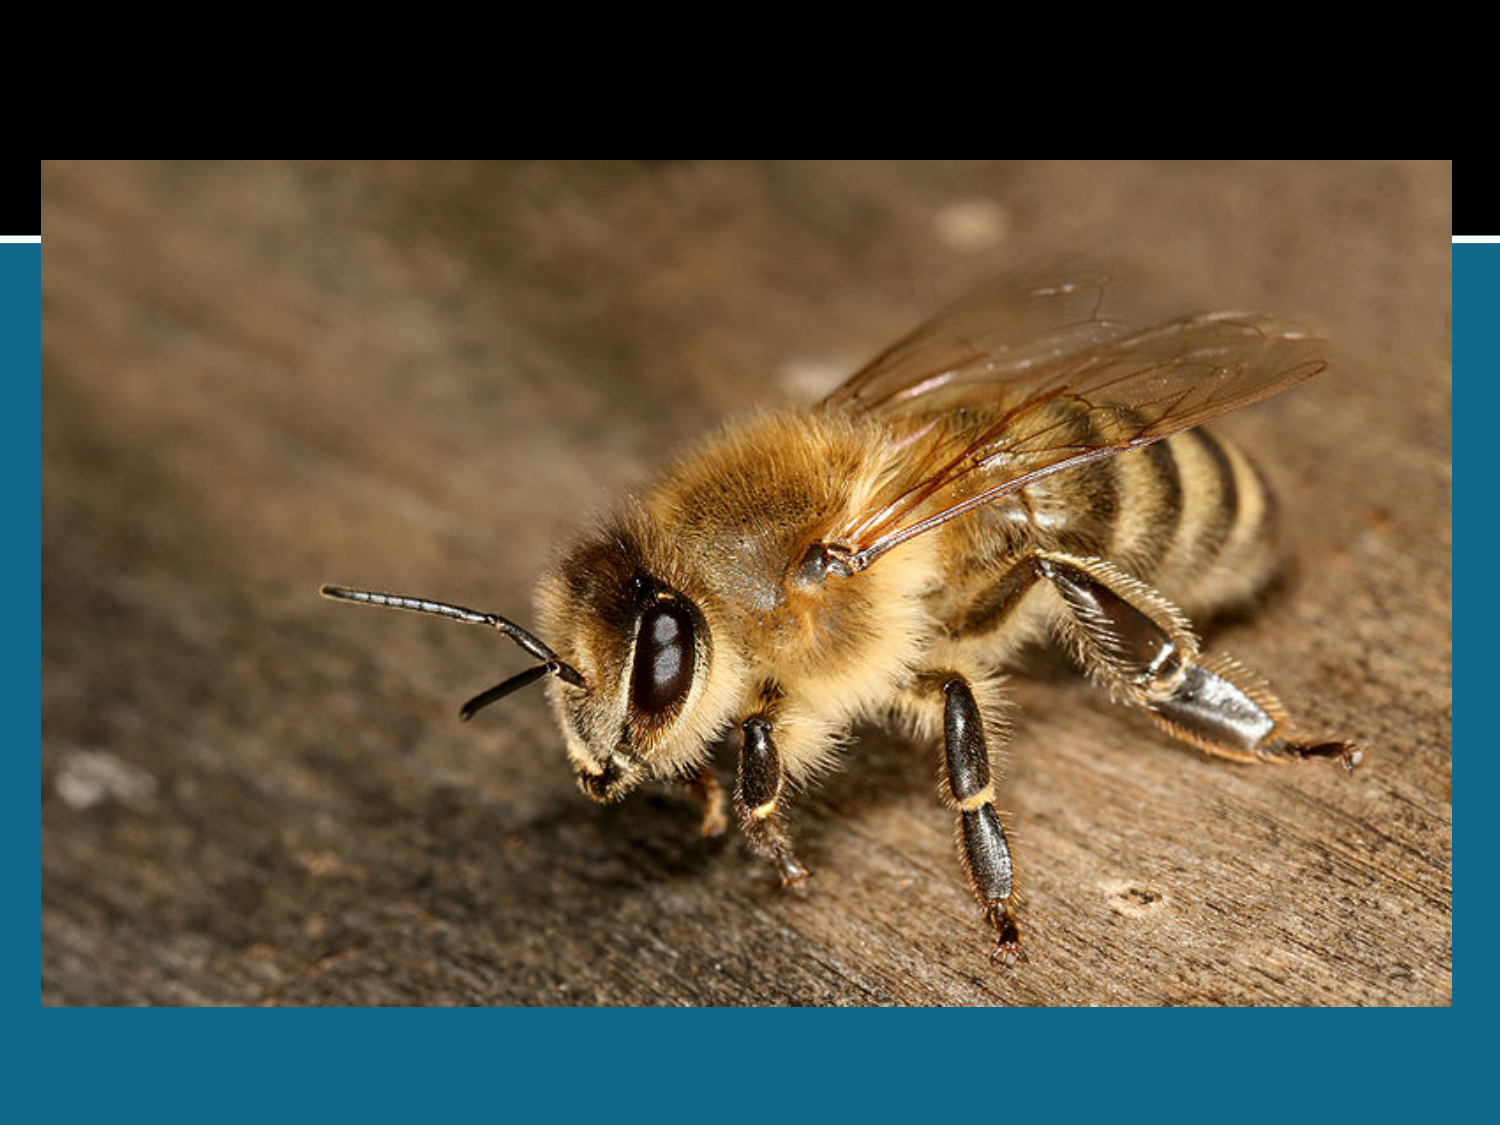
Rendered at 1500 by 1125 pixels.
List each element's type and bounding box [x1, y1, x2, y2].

picture [41, 160, 1452, 1007]
